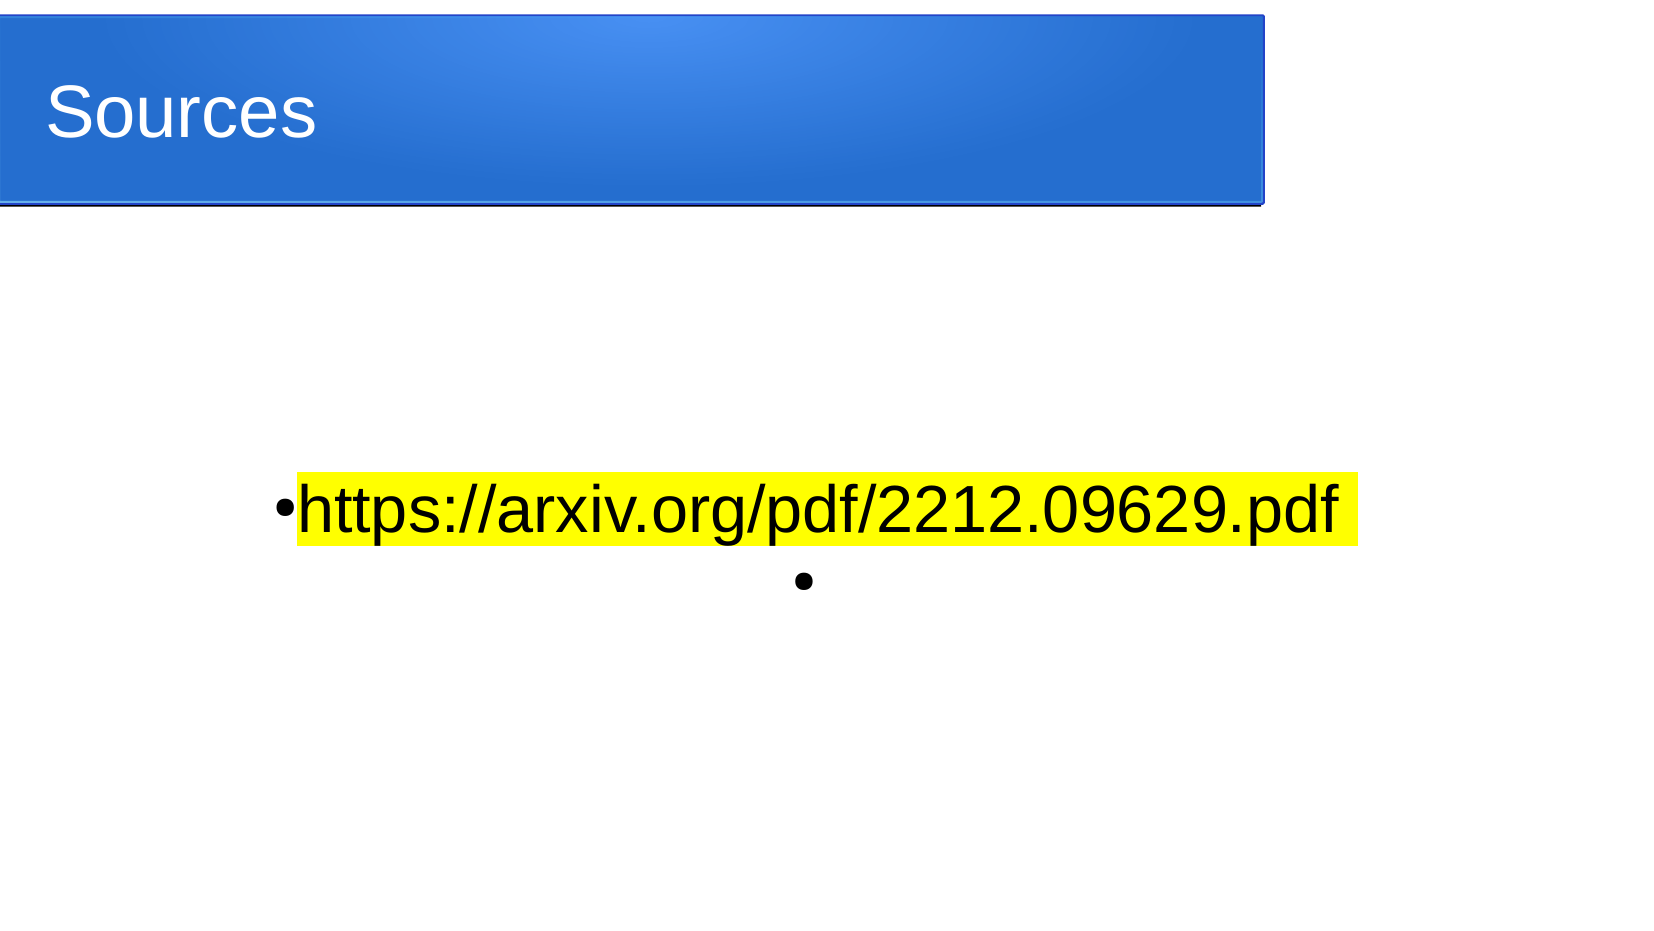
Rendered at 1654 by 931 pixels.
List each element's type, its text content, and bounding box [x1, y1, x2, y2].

title Sources [45, 29, 1261, 196]
subtitle https://arxiv.org/pdf/2212.09629.pdf [71, 276, 1561, 817]
